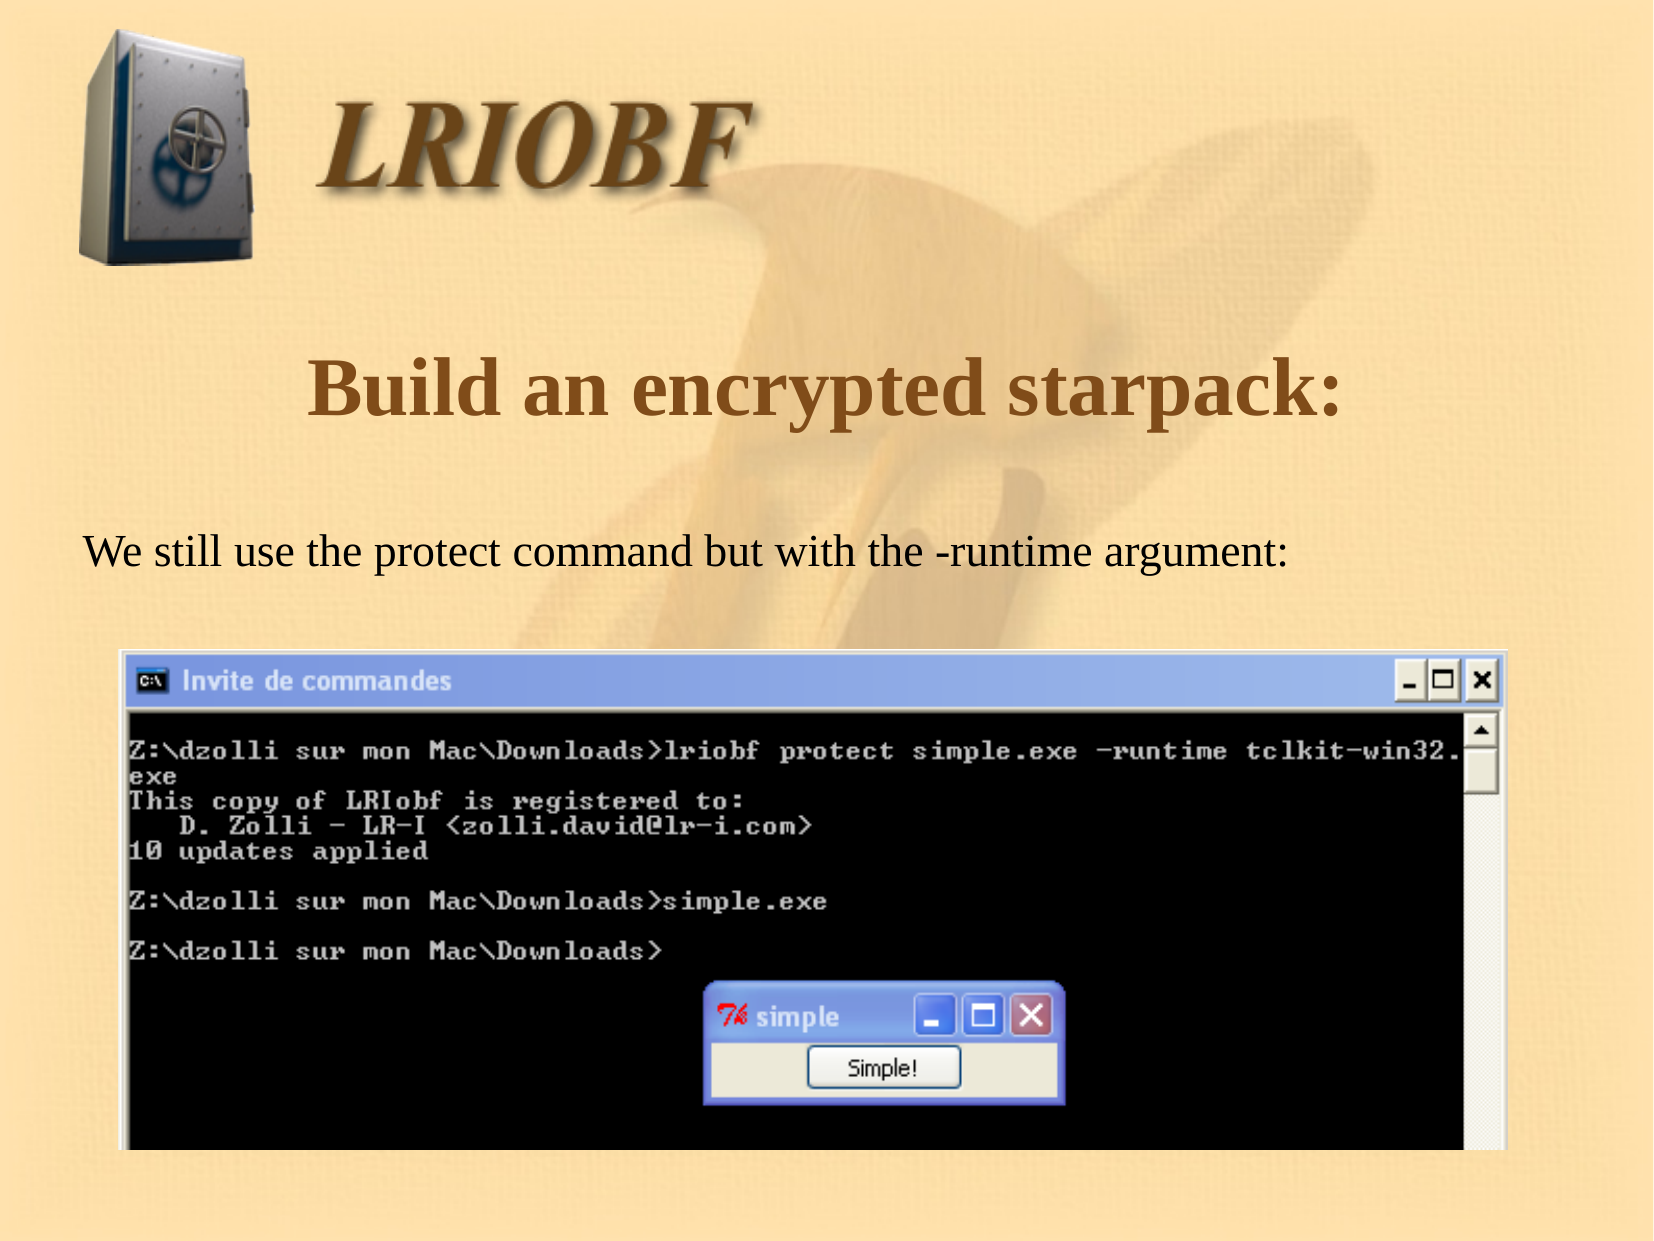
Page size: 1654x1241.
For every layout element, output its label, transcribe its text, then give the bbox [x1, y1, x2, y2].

subtitle Build an encrypted starpack: We still use the protect command but with the -runtime argument: [82, 297, 1571, 621]
picture [0, 0, 1654, 1241]
